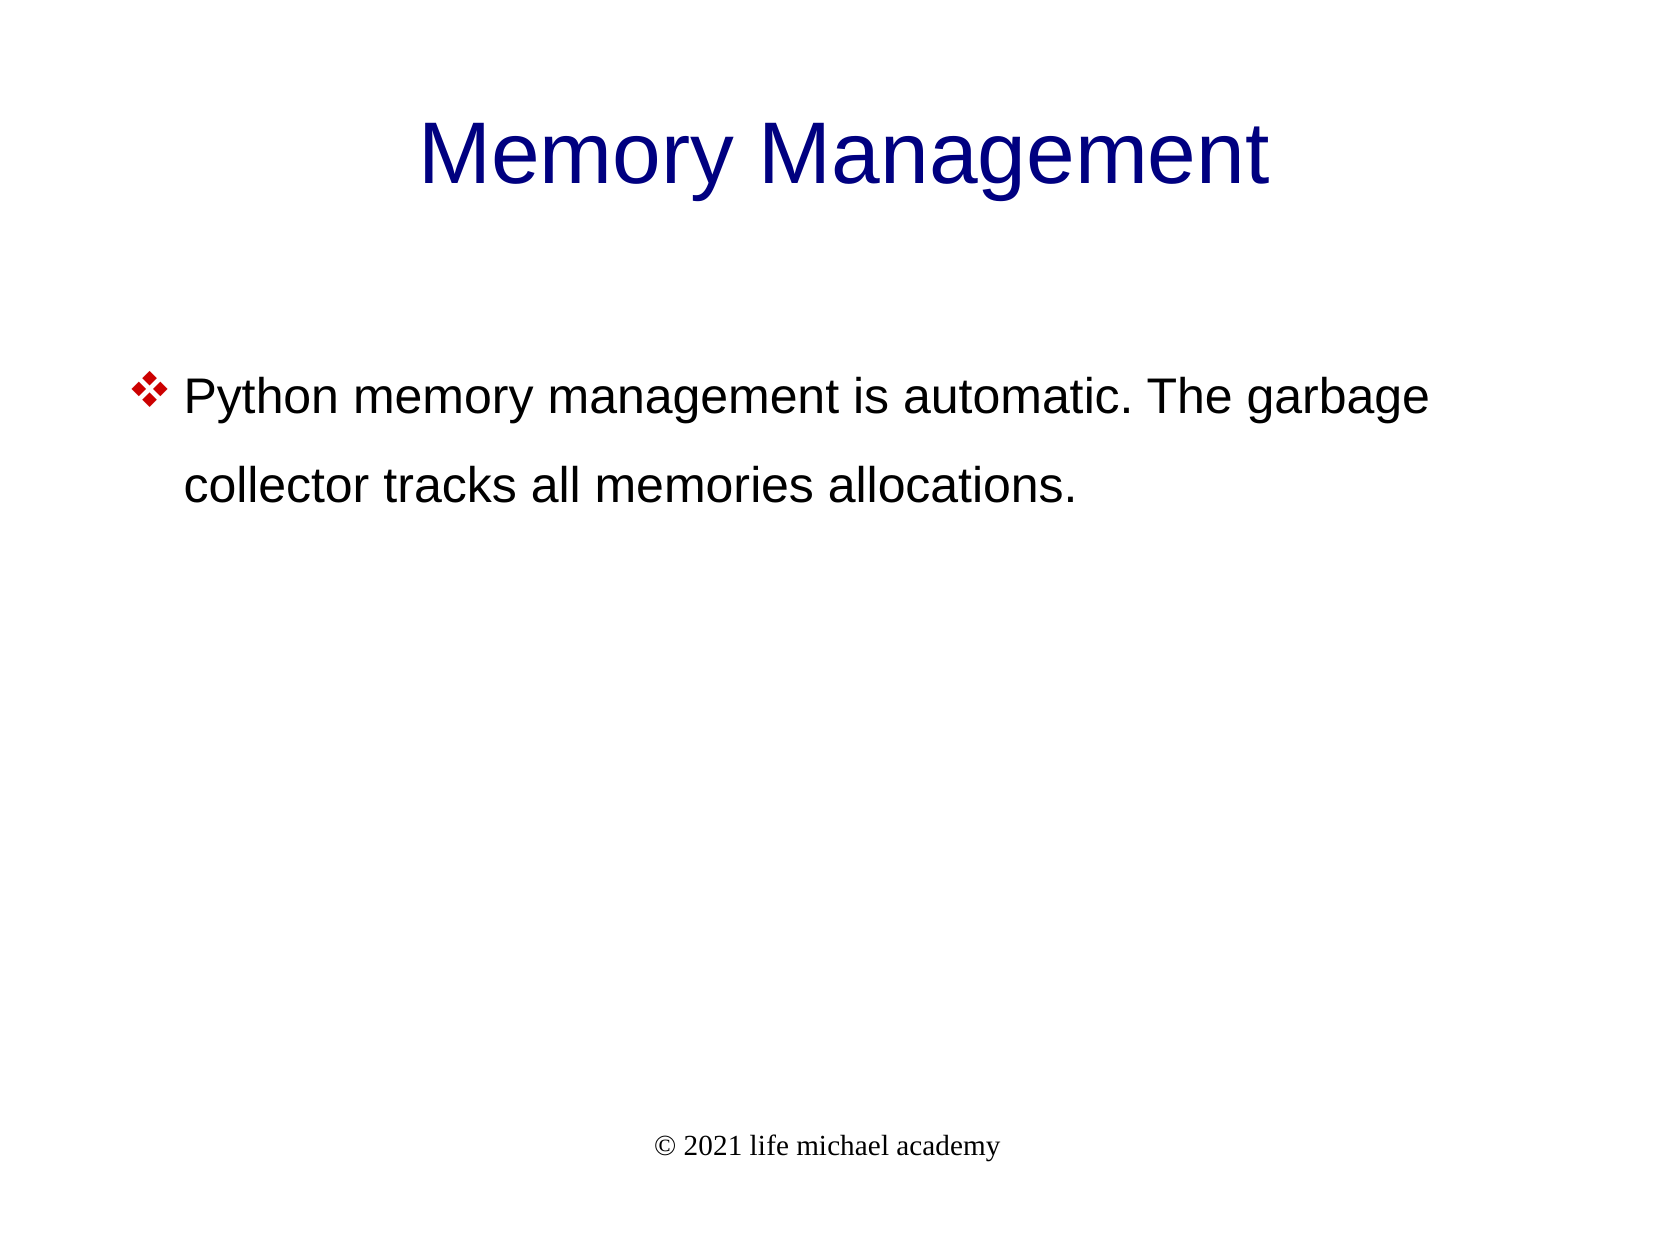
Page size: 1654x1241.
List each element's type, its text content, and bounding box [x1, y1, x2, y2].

title Memory Management [82, 49, 1571, 257]
list Python memory management is automatic. The garbage collector tracks all memories allocations. [112, 326, 1576, 780]
